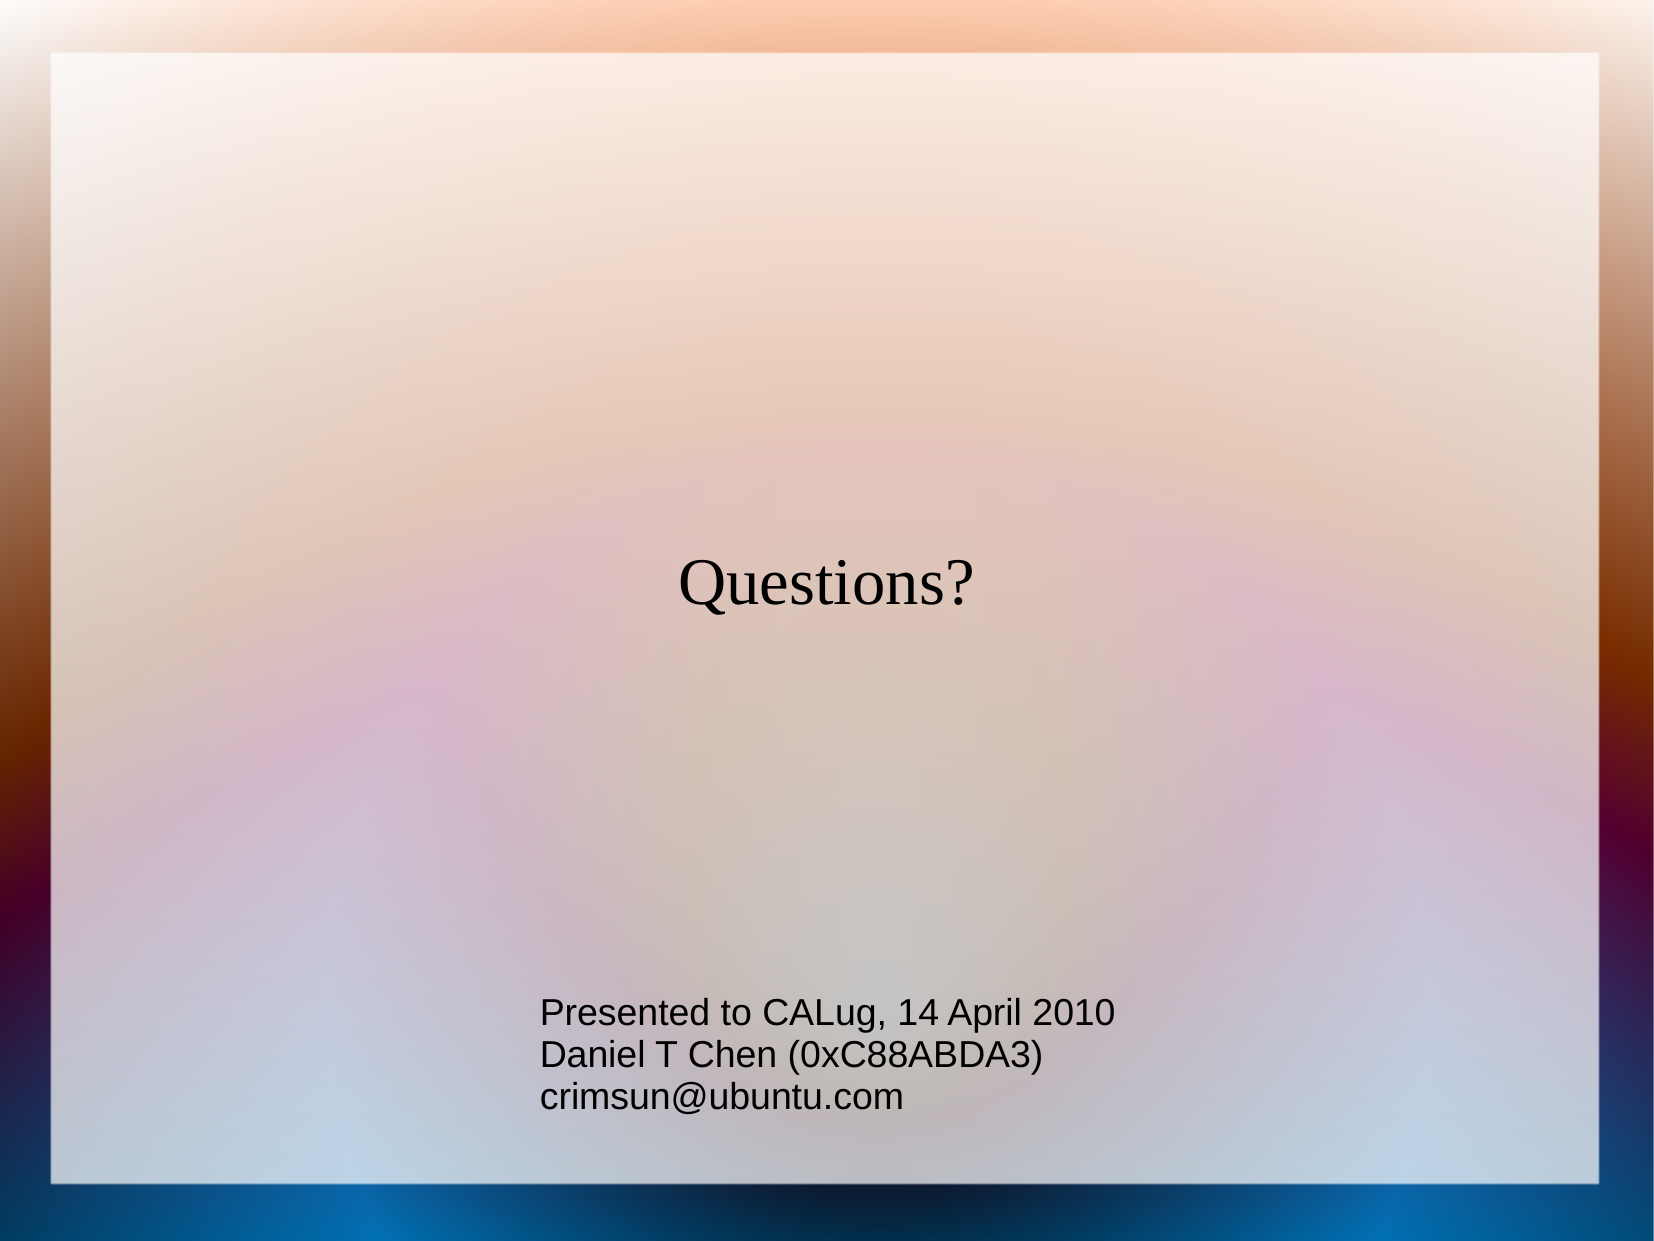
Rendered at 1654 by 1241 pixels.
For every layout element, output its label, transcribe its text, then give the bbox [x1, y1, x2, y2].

picture [0, 0, 1654, 1241]
text_box Presented to CALug, 14 April 2010 Daniel T Chen (0xC88ABDA3) crimsun@ubuntu.com [525, 984, 1131, 1126]
subtitle Questions? [82, 62, 1571, 1102]
